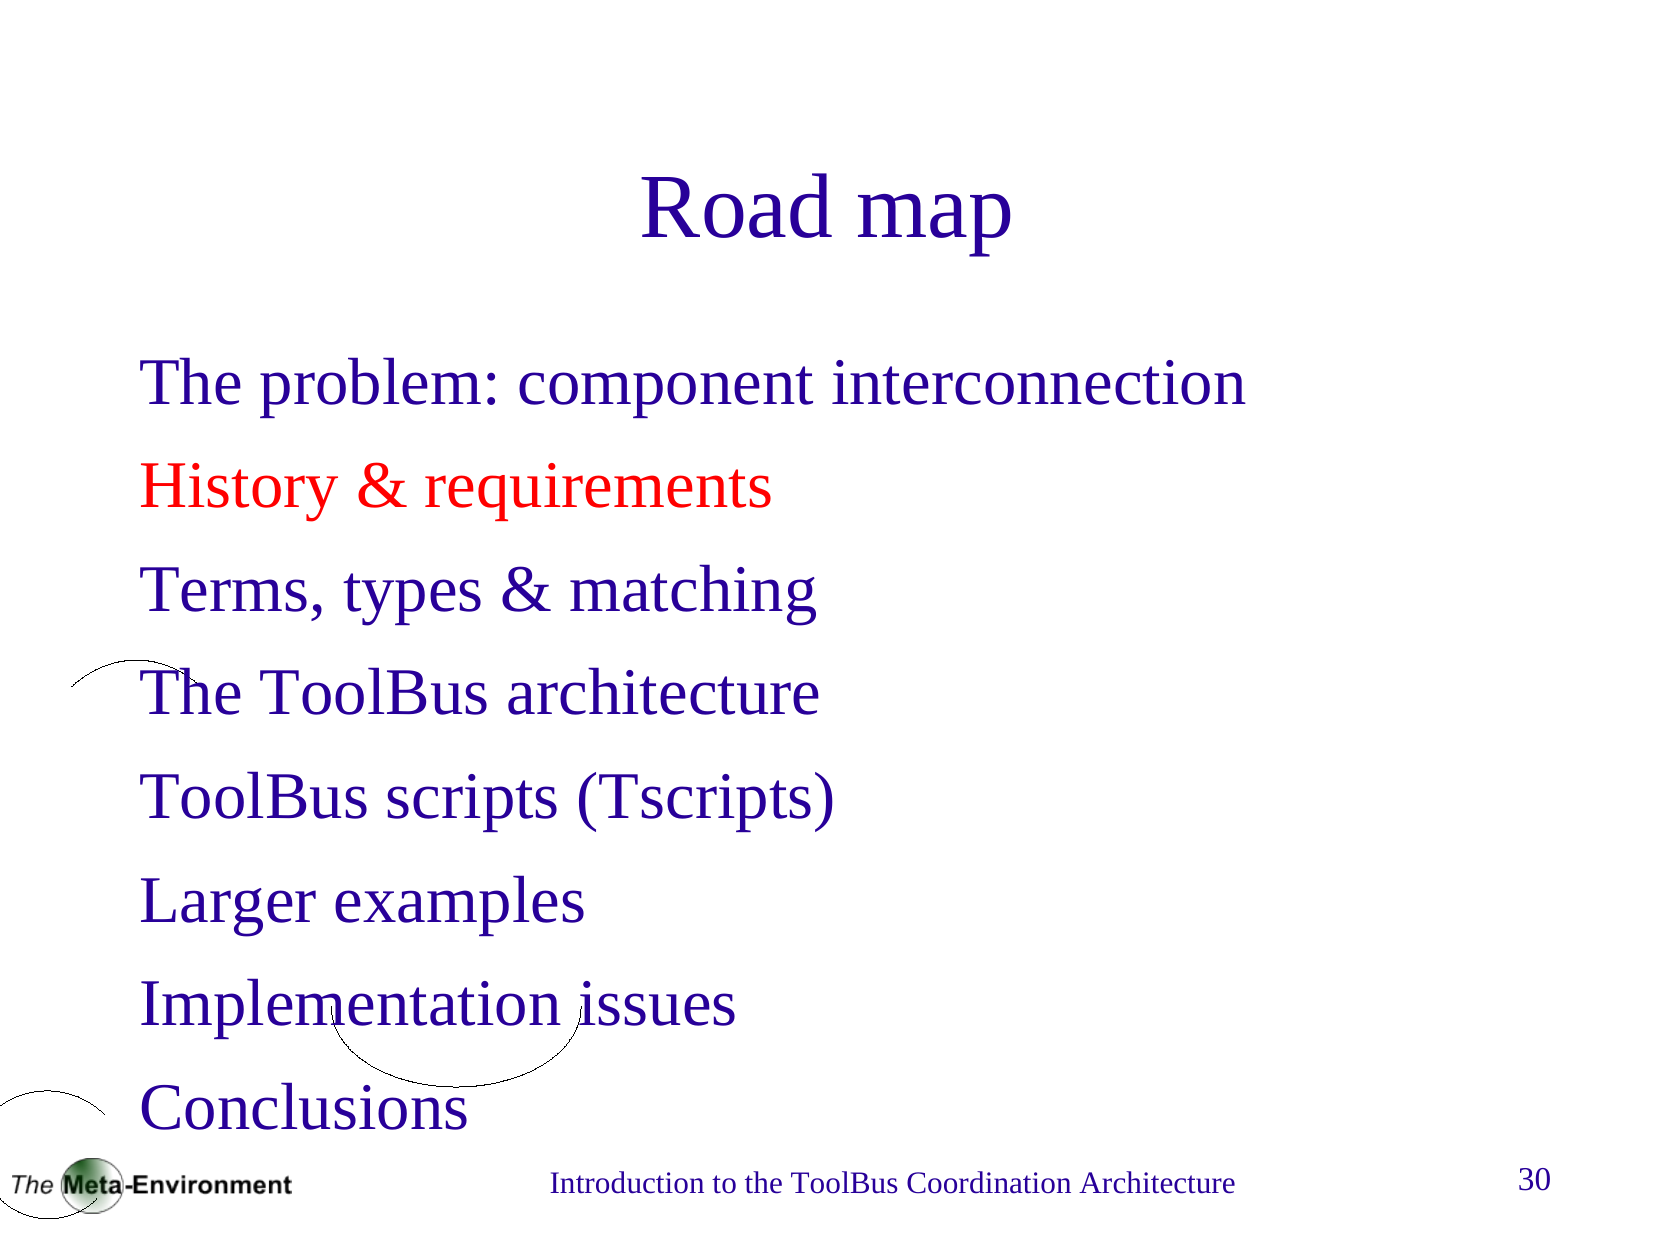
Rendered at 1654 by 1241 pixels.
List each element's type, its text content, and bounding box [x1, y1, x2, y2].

list The problem: component interconnection History & requirements Terms, types & matching The ToolBus architecture ToolBus scripts (Tscripts) Larger examples Implementation issues Conclusions [121, 344, 1534, 1144]
title Road map [121, 102, 1534, 311]
picture [12, 1158, 292, 1214]
